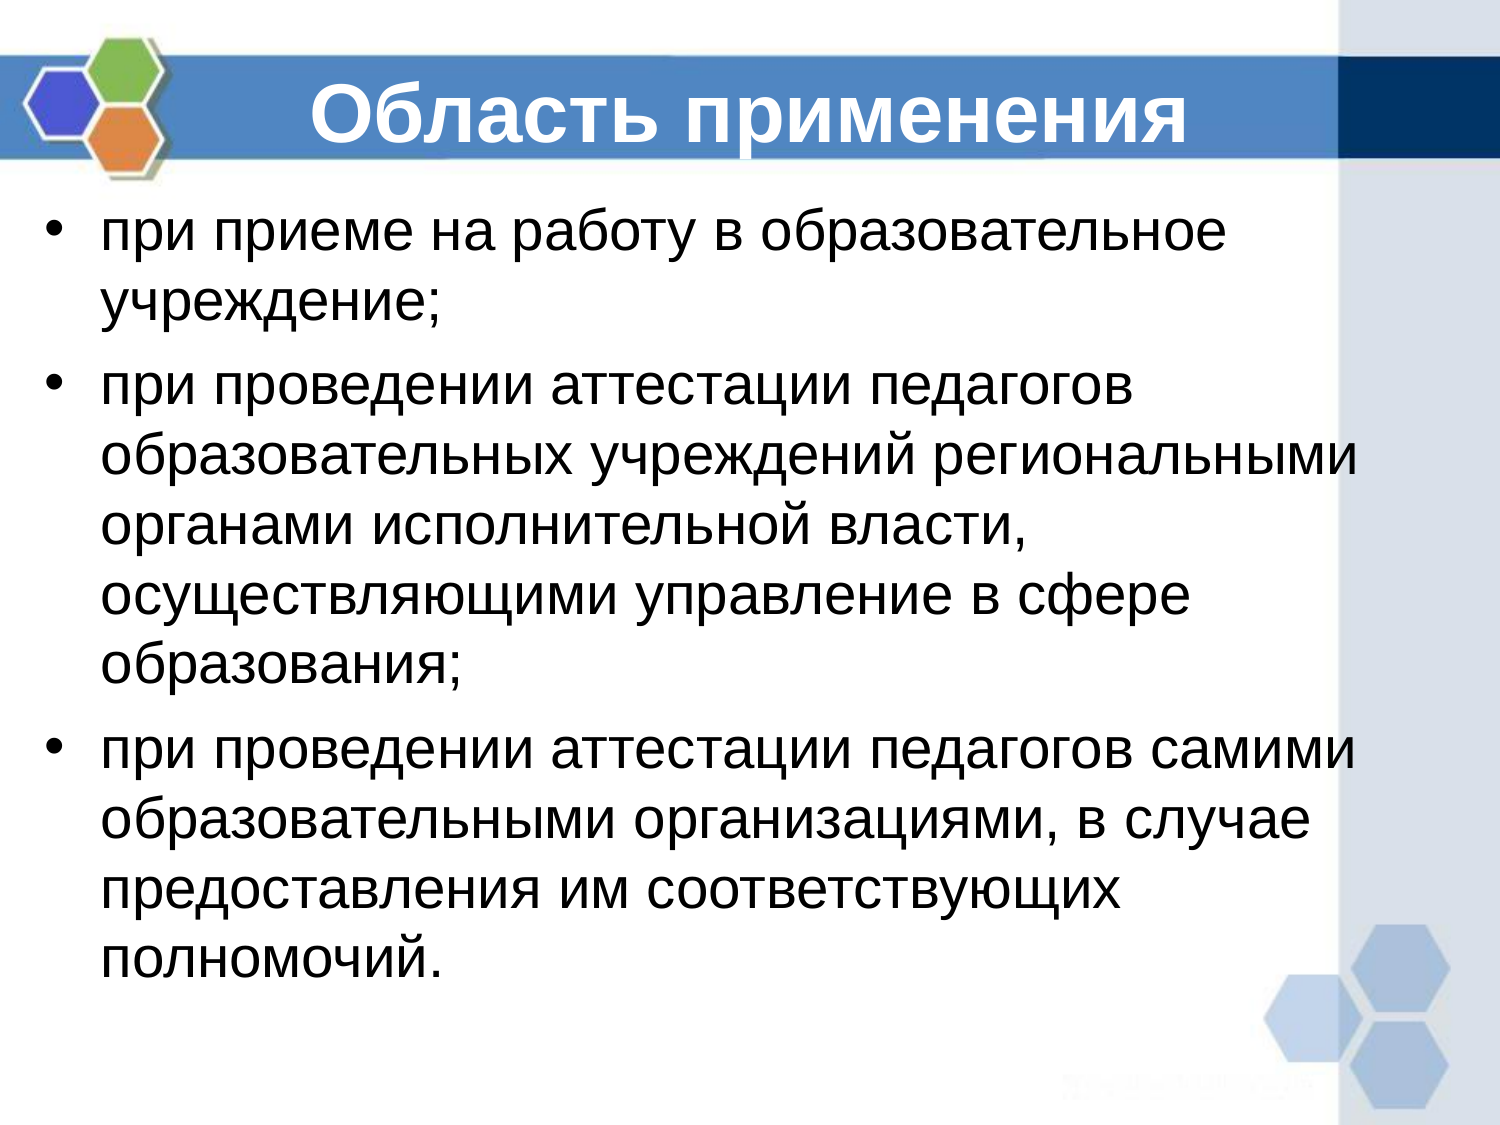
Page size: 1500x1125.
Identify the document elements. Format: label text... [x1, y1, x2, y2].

title Область применения [75, 45, 1426, 173]
picture [0, 0, 1500, 1125]
list при приеме на работу в образовательное учреждение; при проведении аттестации педагогов образовательных учреждений региональными органами исполнительной власти, осуществляющими управление в сфере образования; при проведении аттестации педагогов самими образовательными организациями, в случае предоставления им соответствующих полномочий. [29, 184, 1471, 1071]
